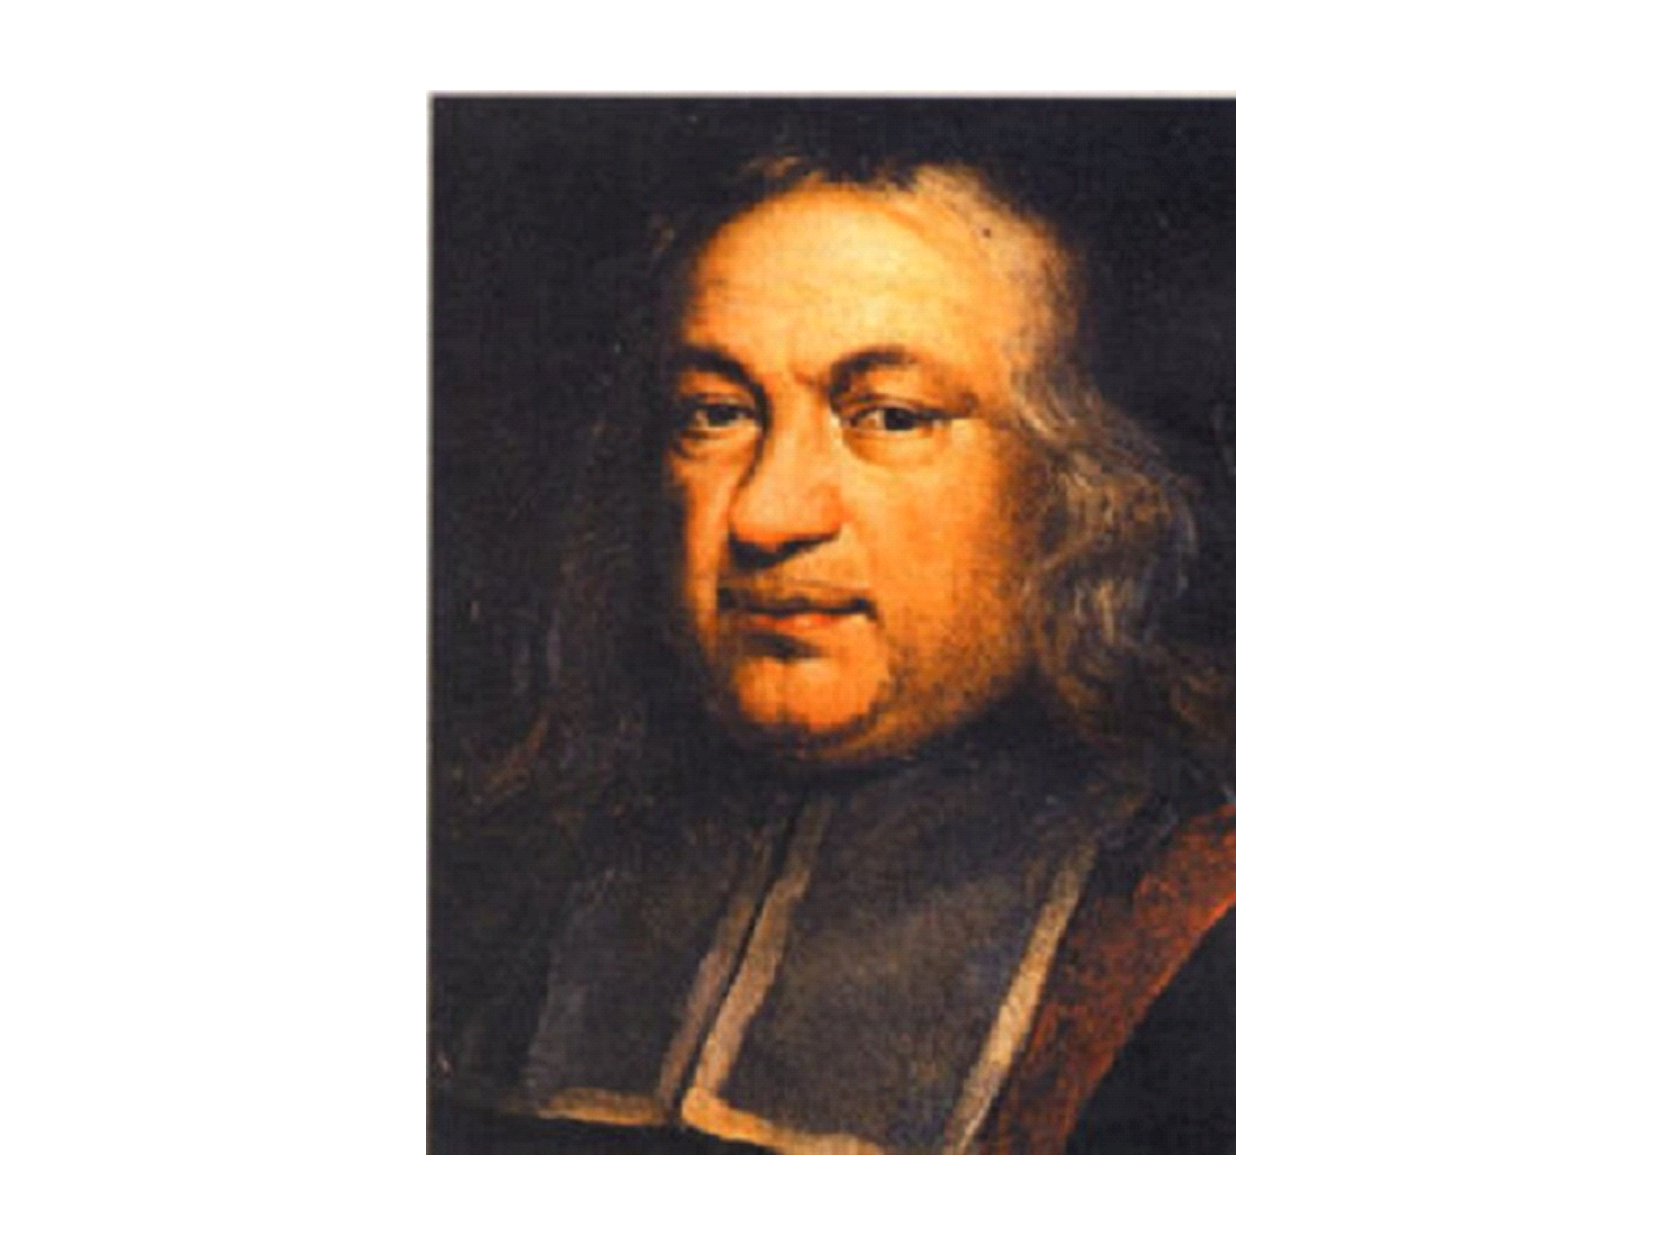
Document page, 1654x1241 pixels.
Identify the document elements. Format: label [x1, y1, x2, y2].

picture [426, 90, 1236, 1155]
